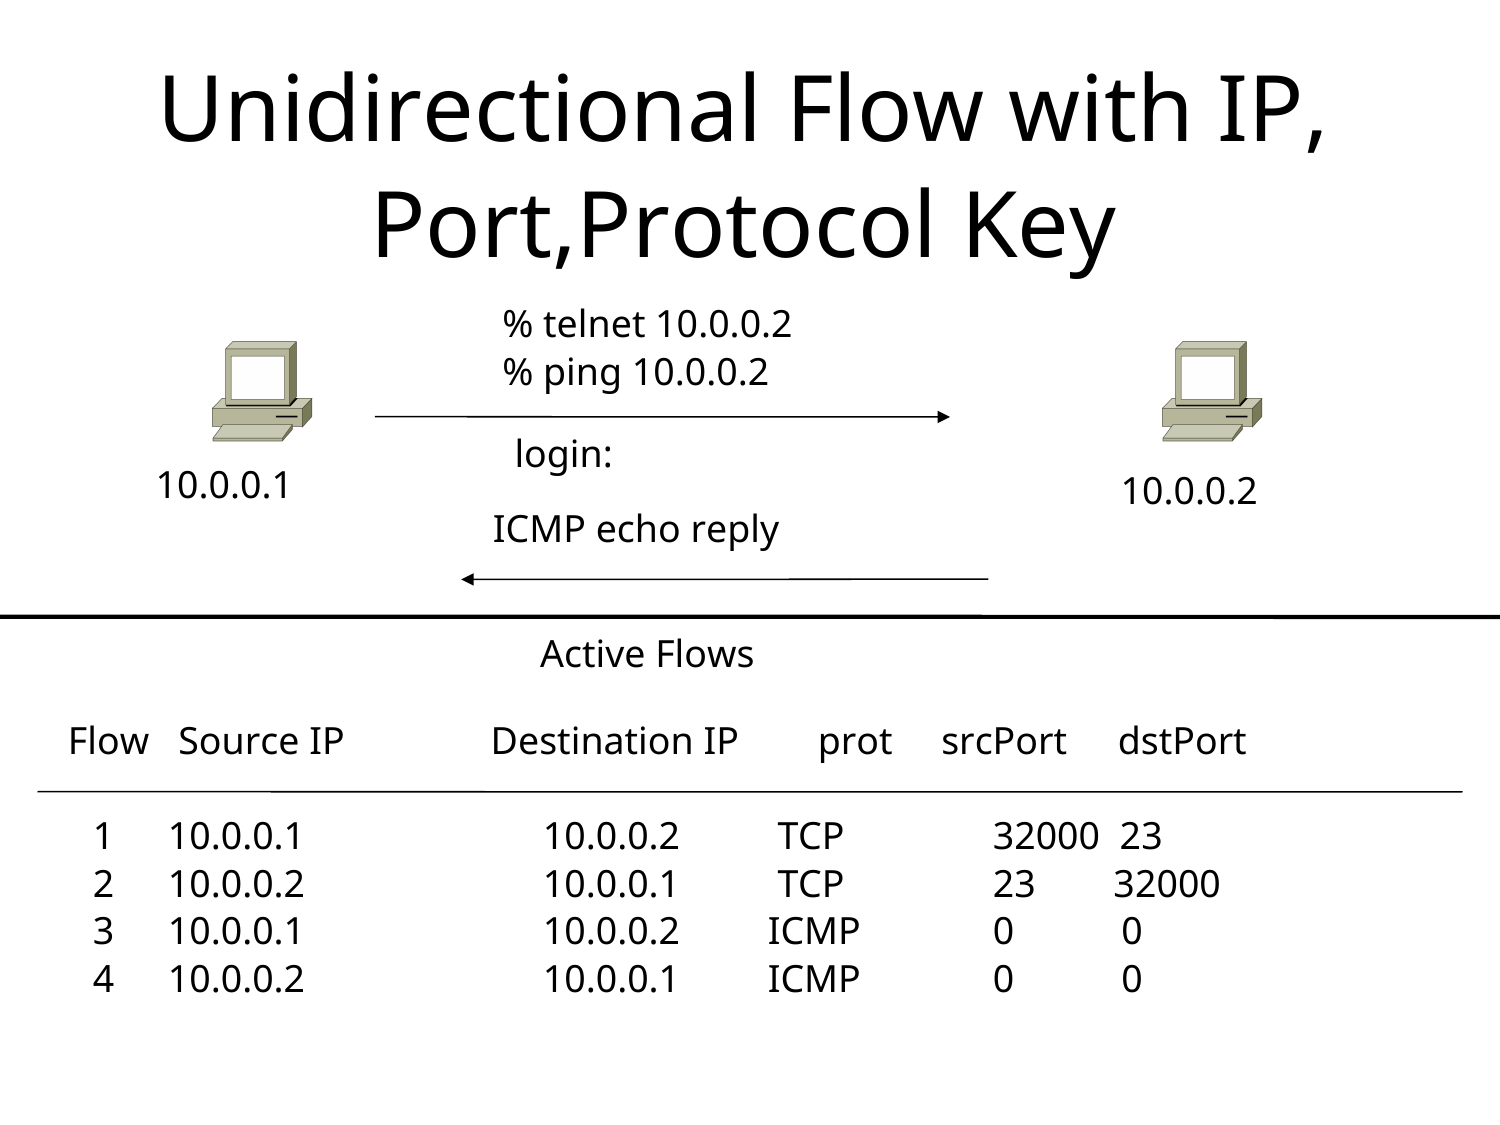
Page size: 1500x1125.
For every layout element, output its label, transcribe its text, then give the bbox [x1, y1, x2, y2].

text_box Flow Source IP Destination IP prot srcPort dstPort [62, 716, 1463, 778]
text_box 10.0.0.1 [150, 460, 300, 509]
text_box login: [509, 429, 620, 477]
title Unidirectional Flow with IP, Port,Protocol Key [112, 4, 1388, 325]
text_box Active Flows [525, 629, 762, 677]
text_box ICMP echo reply [487, 504, 888, 565]
text_box 10.0.0.2 [1115, 466, 1265, 515]
text_box % telnet 10.0.0.2 % ping 10.0.0.2 [496, 299, 800, 395]
picture [212, 341, 313, 442]
picture [1162, 341, 1263, 442]
text_box 1 10.0.0.1 10.0.0.2 TCP 32000 23 2 10.0.0.2 10.0.0.1 TCP 23 32000 3 10.0.0.1 10.0.0.2 ICMP 0 0 4 10.0.0.2 10.0.0.1 ICMP 0 0 [87, 812, 1463, 1002]
